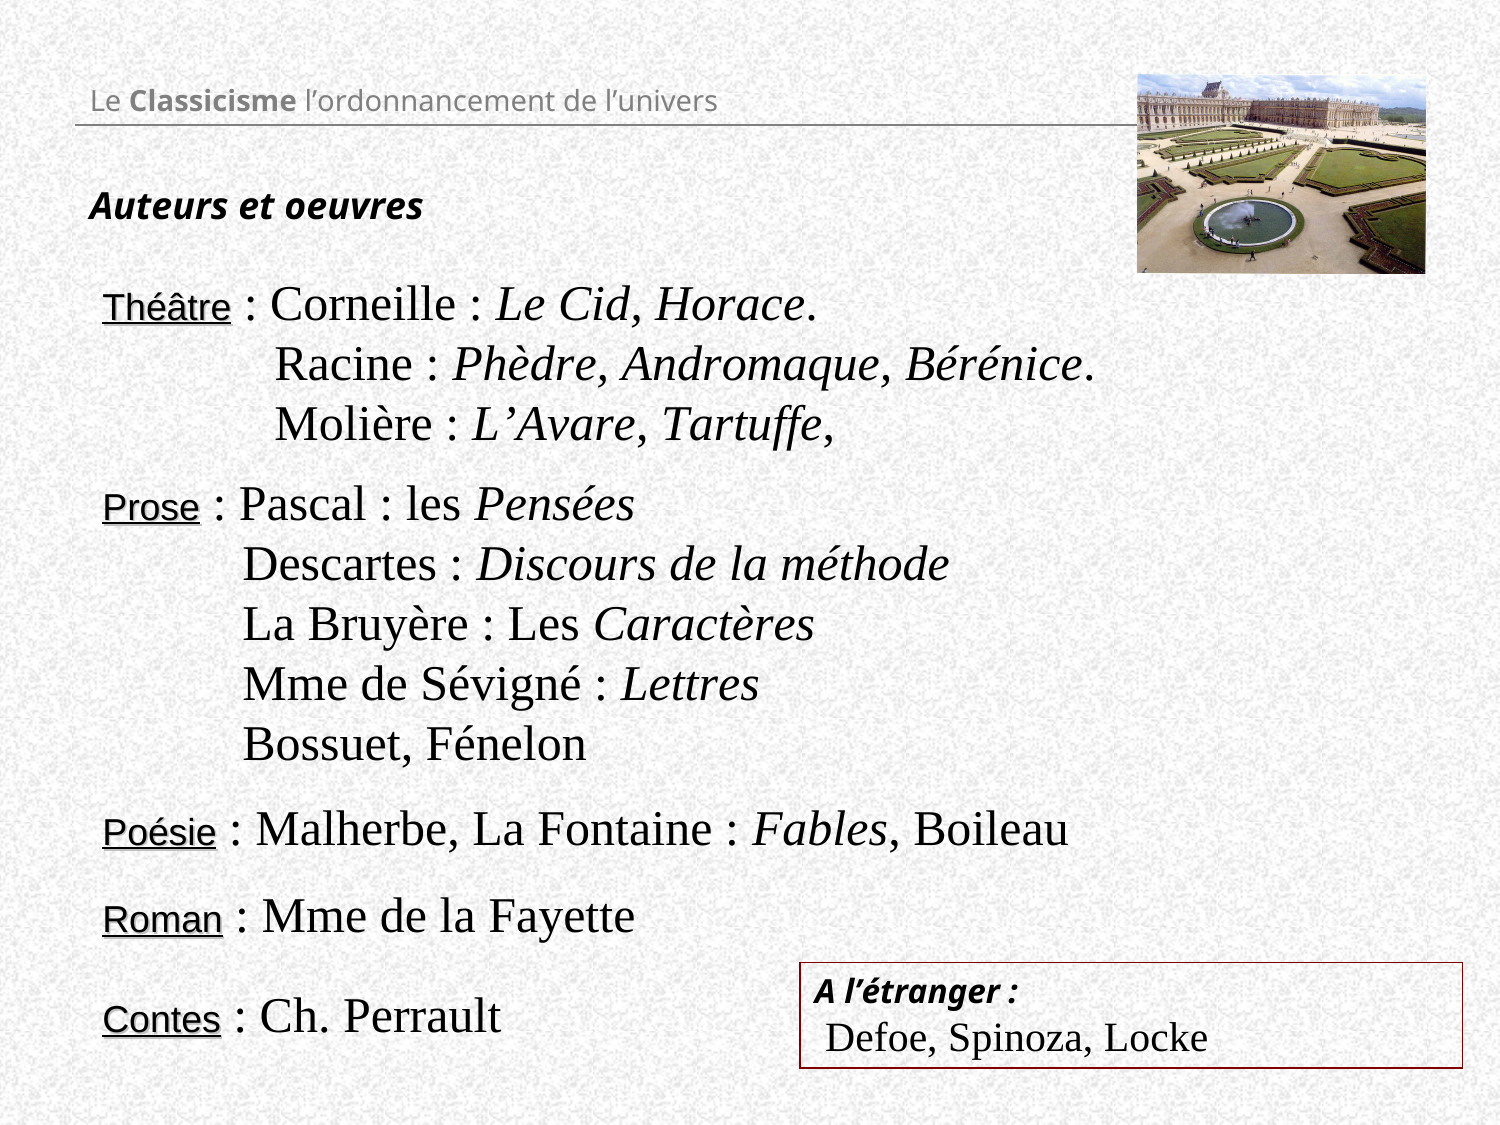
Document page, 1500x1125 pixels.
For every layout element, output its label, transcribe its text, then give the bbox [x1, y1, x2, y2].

text_box Théâtre : Corneille : Le Cid, Horace. Racine : Phèdre, Andromaque, Bérénice. Molière : L’Avare, Tartuffe, [87, 262, 1150, 458]
text_box Contes : Ch. Perrault [87, 974, 563, 1051]
text_box Prose : Pascal : les Pensées Descartes : Discours de la méthode La Bruyère : Les Caractères Mme de Sévigné : Lettres Bossuet, Fénelon [87, 462, 988, 778]
text_box Roman : Mme de la Fayette [87, 874, 676, 951]
text_box Poésie : Malherbe, La Fontaine : Fables, Boileau [87, 787, 1375, 863]
text_box Le Classicisme l’ordonnancement de l’univers [74, 74, 1137, 126]
text_box A l’étranger : Defoe, Spinoza, Locke [800, 962, 1463, 1068]
picture [0, 0, 1500, 1125]
text_box Auteurs et oeuvres [75, 174, 513, 236]
